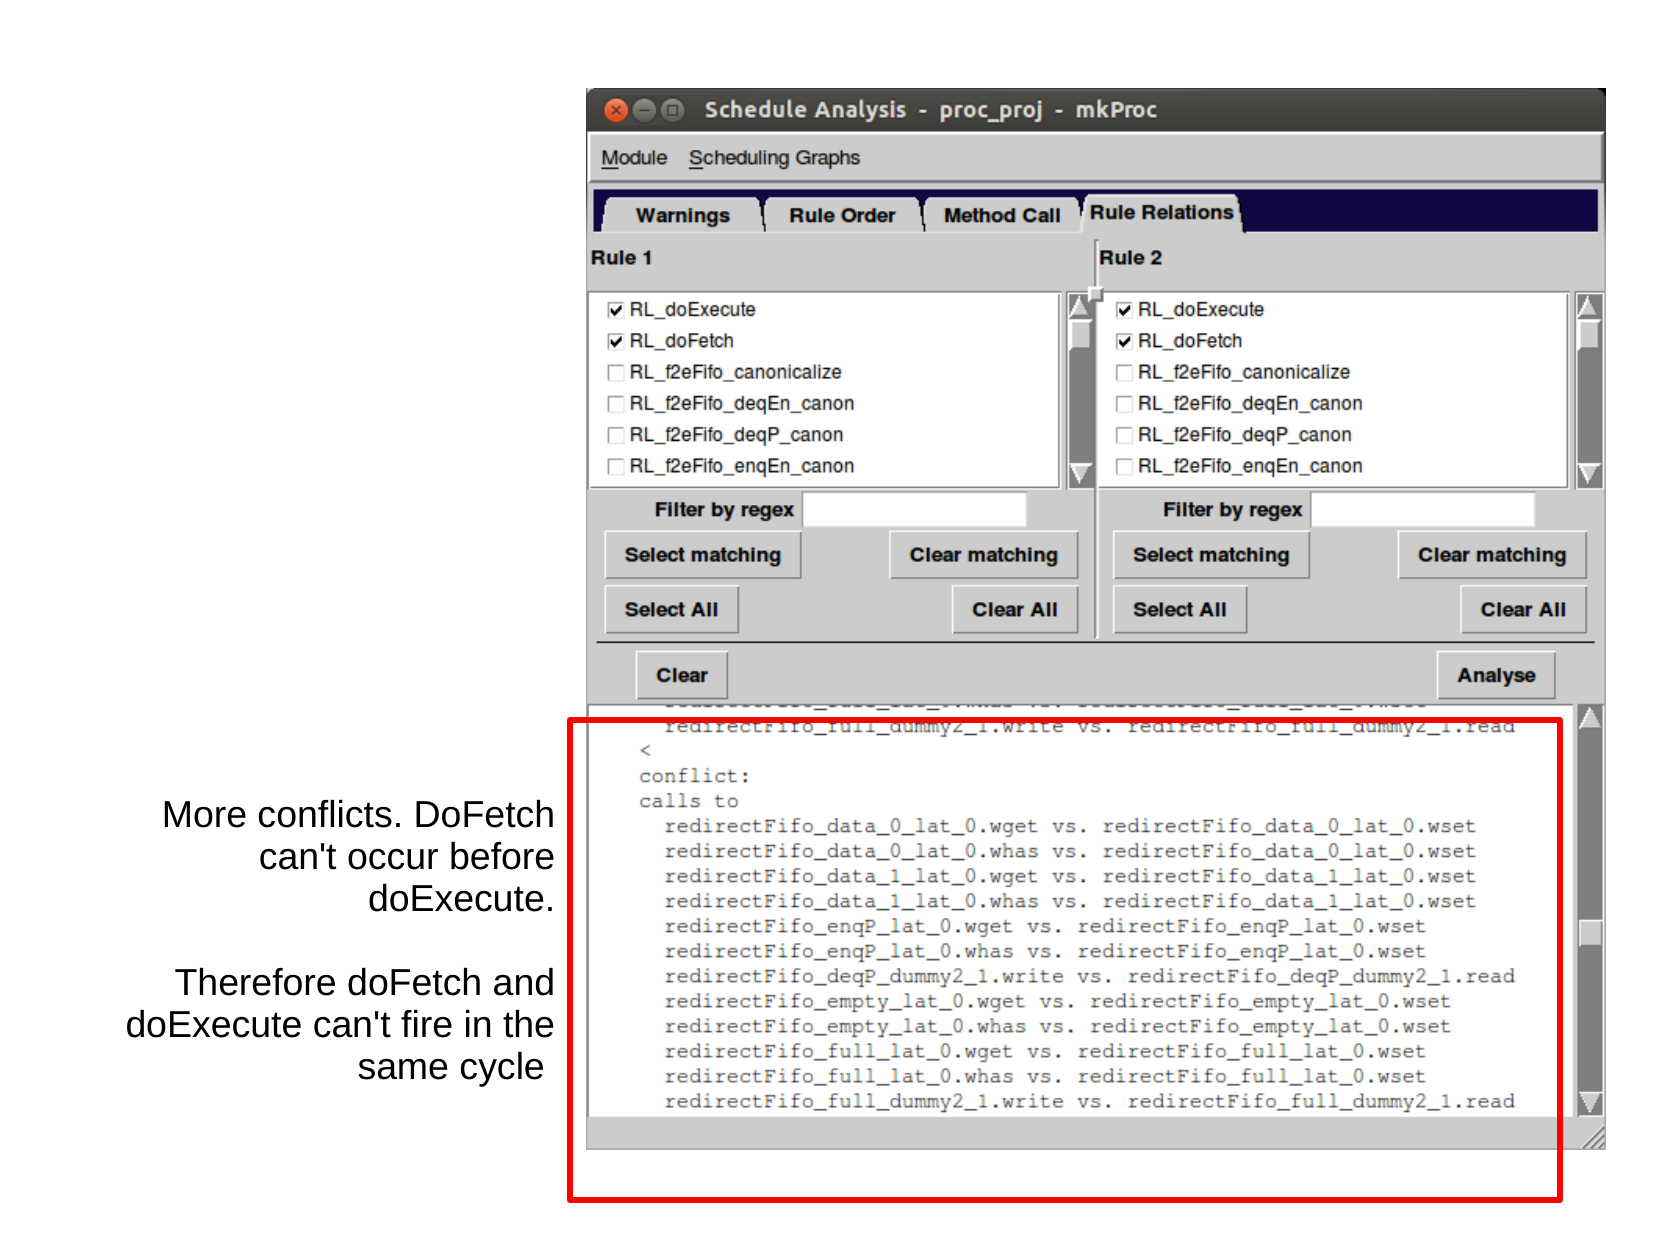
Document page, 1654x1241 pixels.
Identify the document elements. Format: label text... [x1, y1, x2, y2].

text_box More conflicts. DoFetch can't occur before doExecute. Therefore doFetch and doExecute can't fire in the same cycle [90, 786, 571, 1096]
picture [586, 88, 1606, 1150]
picture [586, 723, 1557, 1150]
